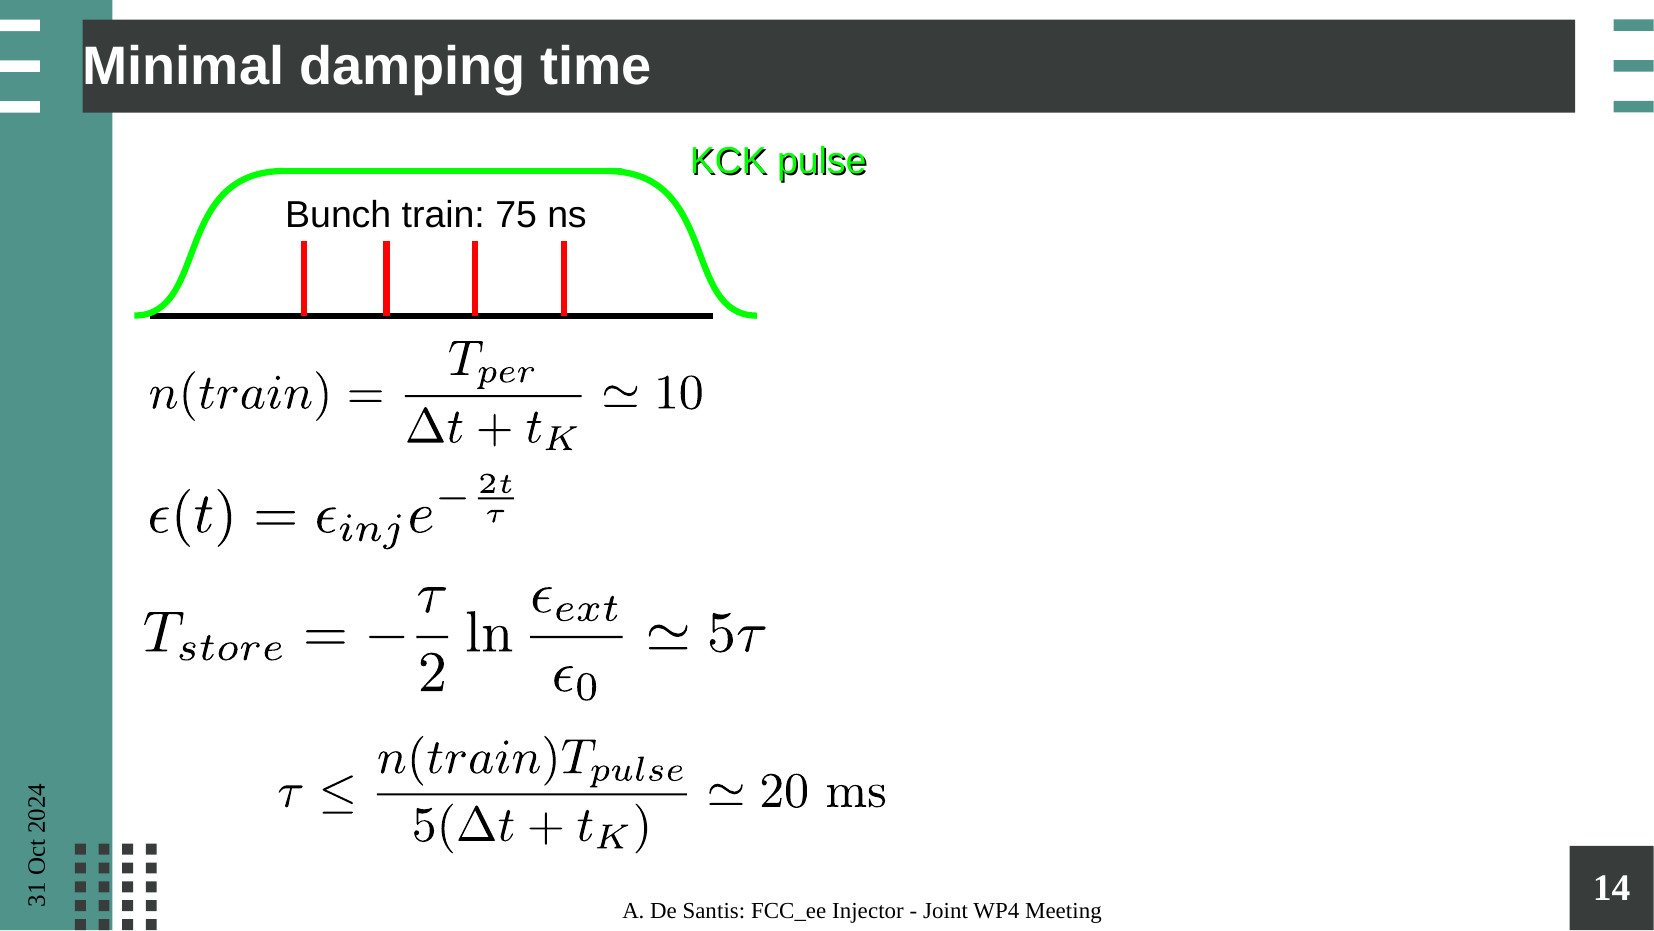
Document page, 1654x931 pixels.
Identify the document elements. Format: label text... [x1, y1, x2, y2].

text_box Bunch train: 75 ns [270, 185, 602, 243]
text_box [150, 473, 514, 550]
text_box [150, 341, 702, 451]
text_box [144, 587, 766, 701]
text_box [278, 735, 886, 854]
title Minimal damping time [82, 19, 1576, 113]
text_box KCK pulse [675, 132, 882, 190]
